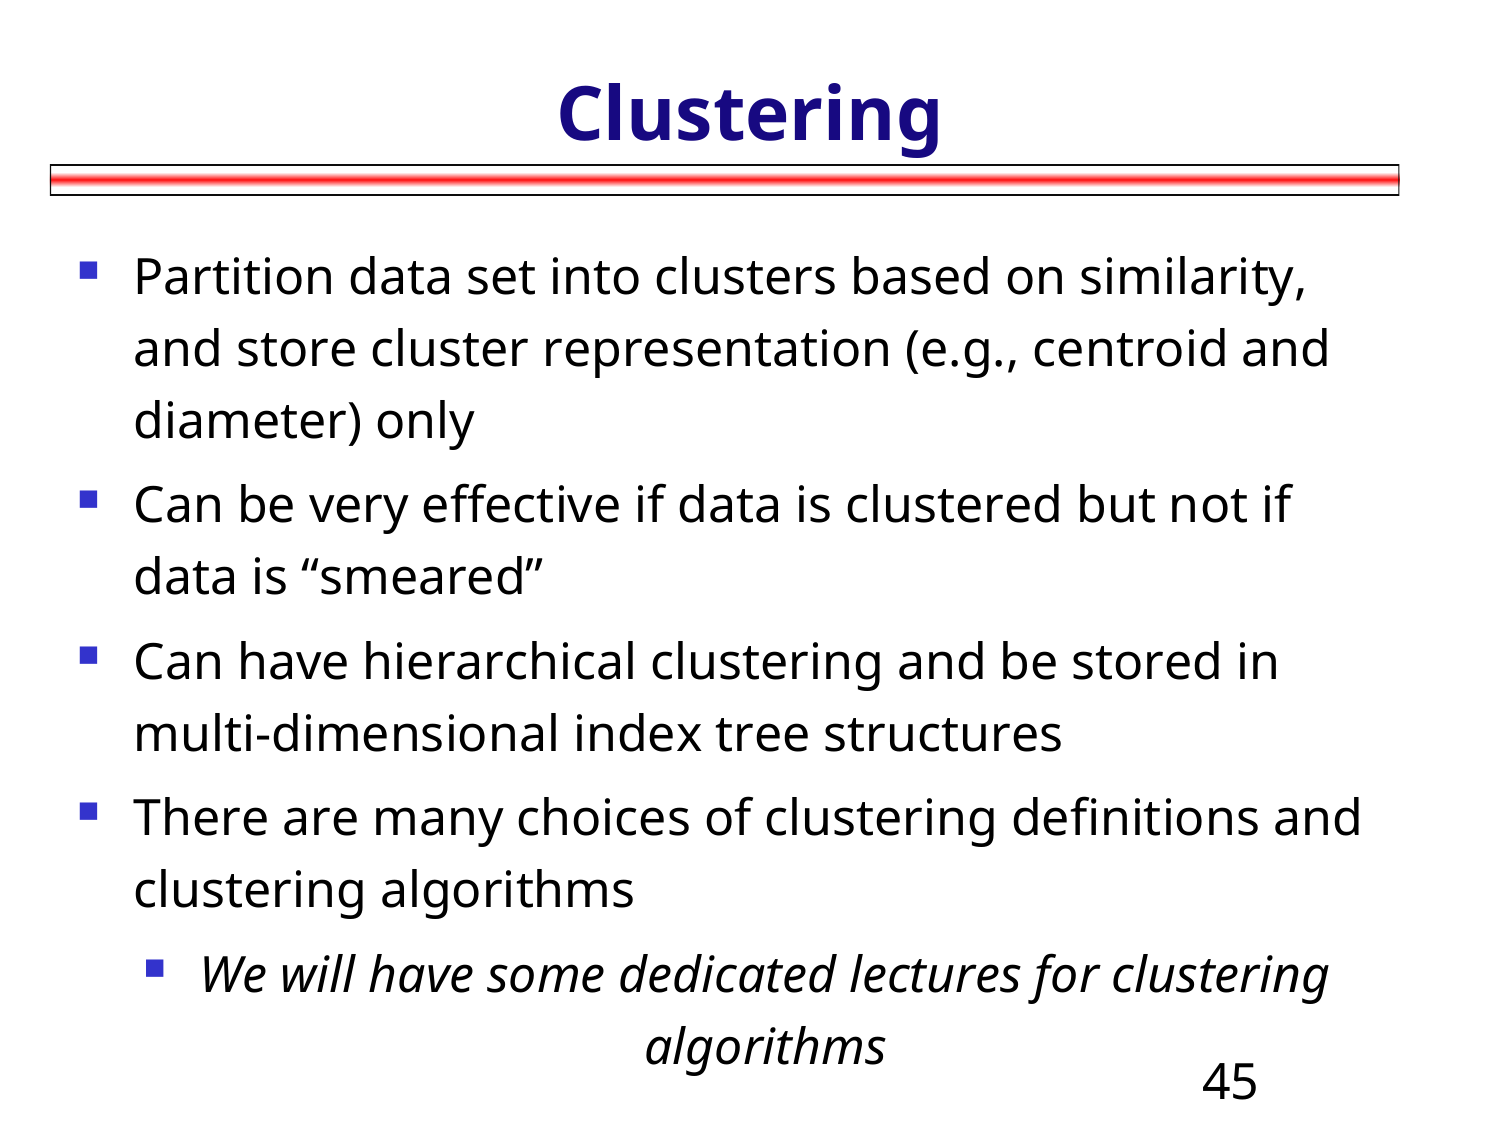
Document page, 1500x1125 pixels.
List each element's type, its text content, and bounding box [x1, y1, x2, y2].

list Partition data set into clusters based on similarity, and store cluster representation (e.g., centroid and diameter) only Can be very effective if data is clustered but not if data is “smeared” Can have hierarchical clustering and be stored in multi-dimensional index tree structures There are many choices of clustering definitions and clustering algorithms We will have some dedicated lectures for clustering algorithms [62, 224, 1413, 1070]
text_box <number> [1208, 1070, 1220, 1087]
title Clustering [0, 57, 1500, 163]
text_box <number> [1187, 1062, 1500, 1125]
